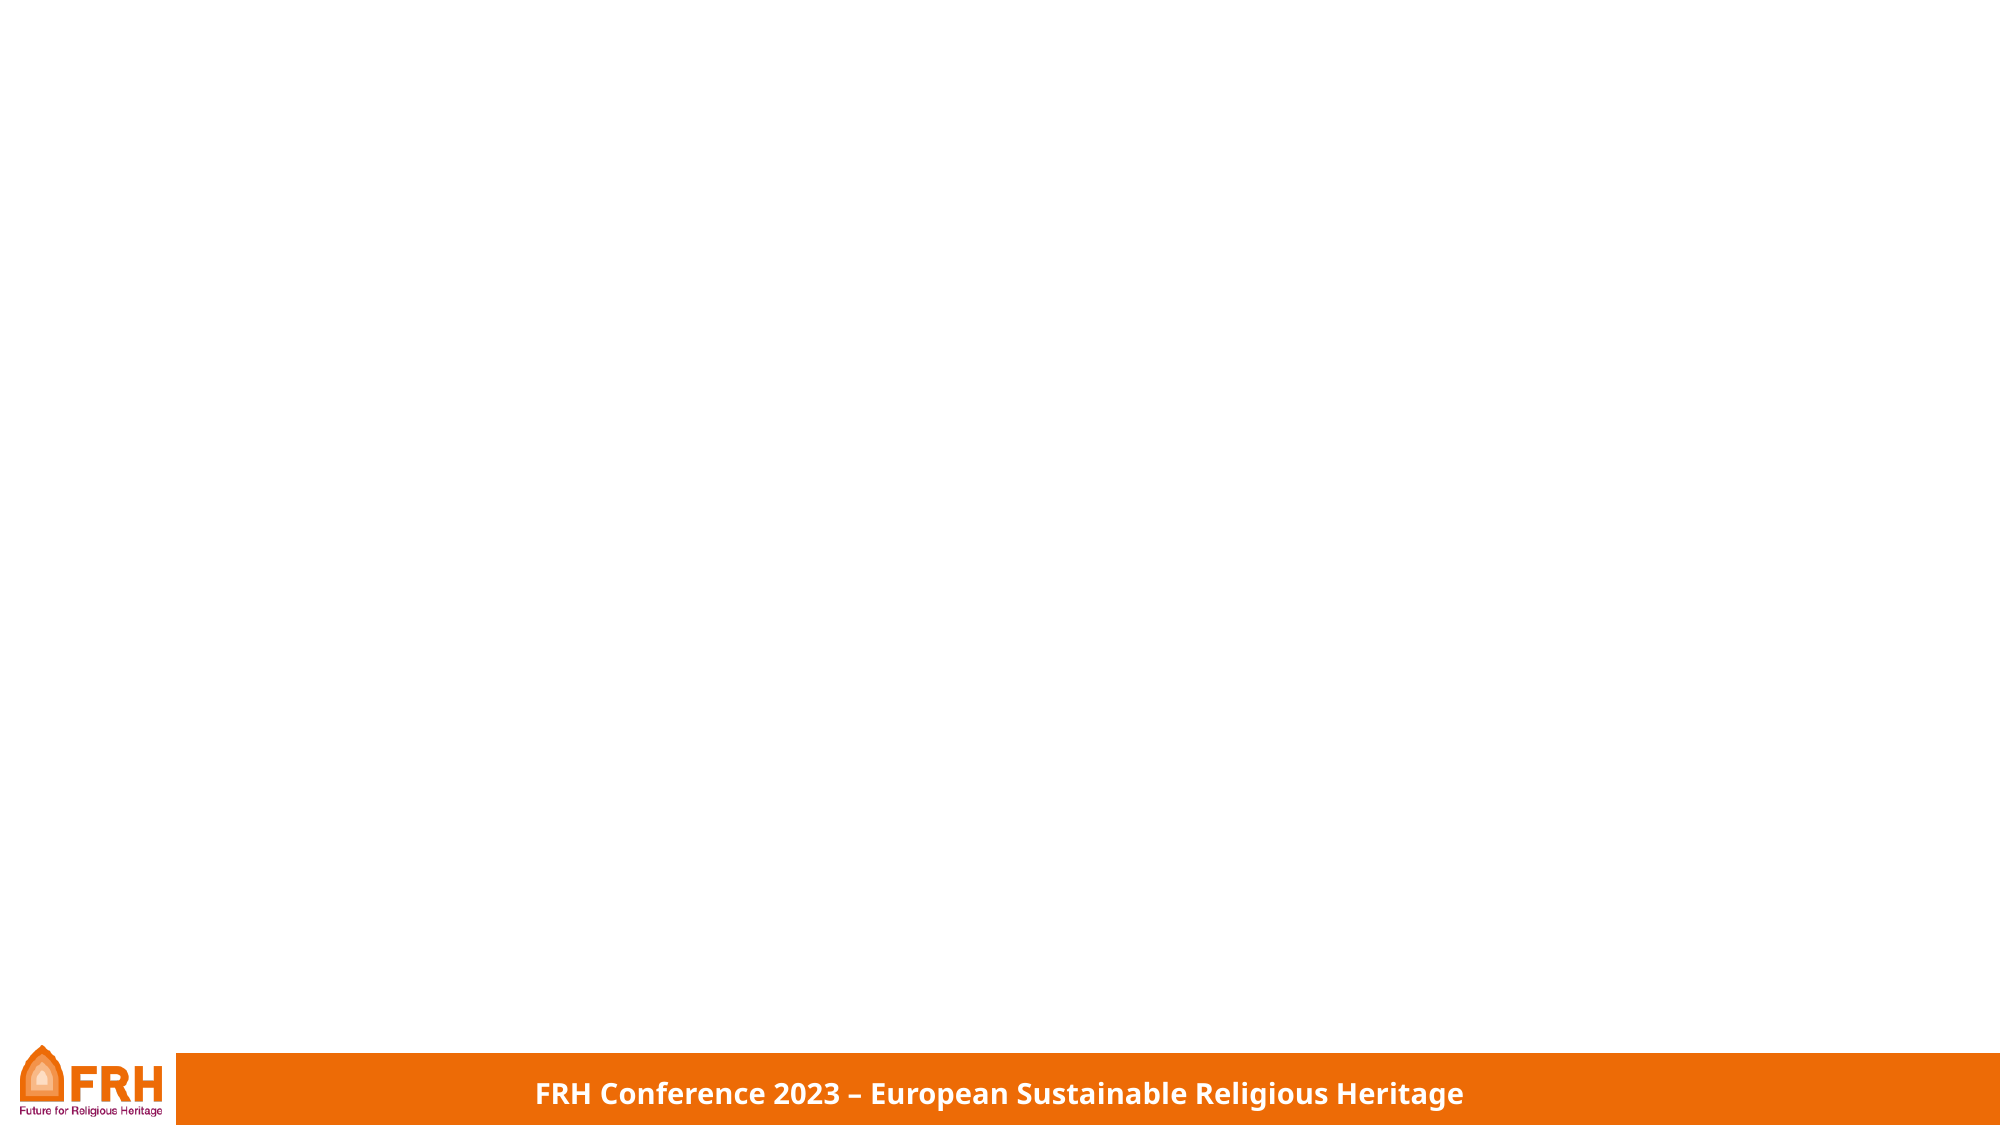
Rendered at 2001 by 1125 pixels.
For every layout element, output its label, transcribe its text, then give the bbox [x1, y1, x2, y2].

picture [20, 1045, 162, 1117]
text_box FRH Conference 2023 – European Sustainable Religious Heritage [360, 1068, 1641, 1119]
text_box [177, 1054, 2000, 1125]
